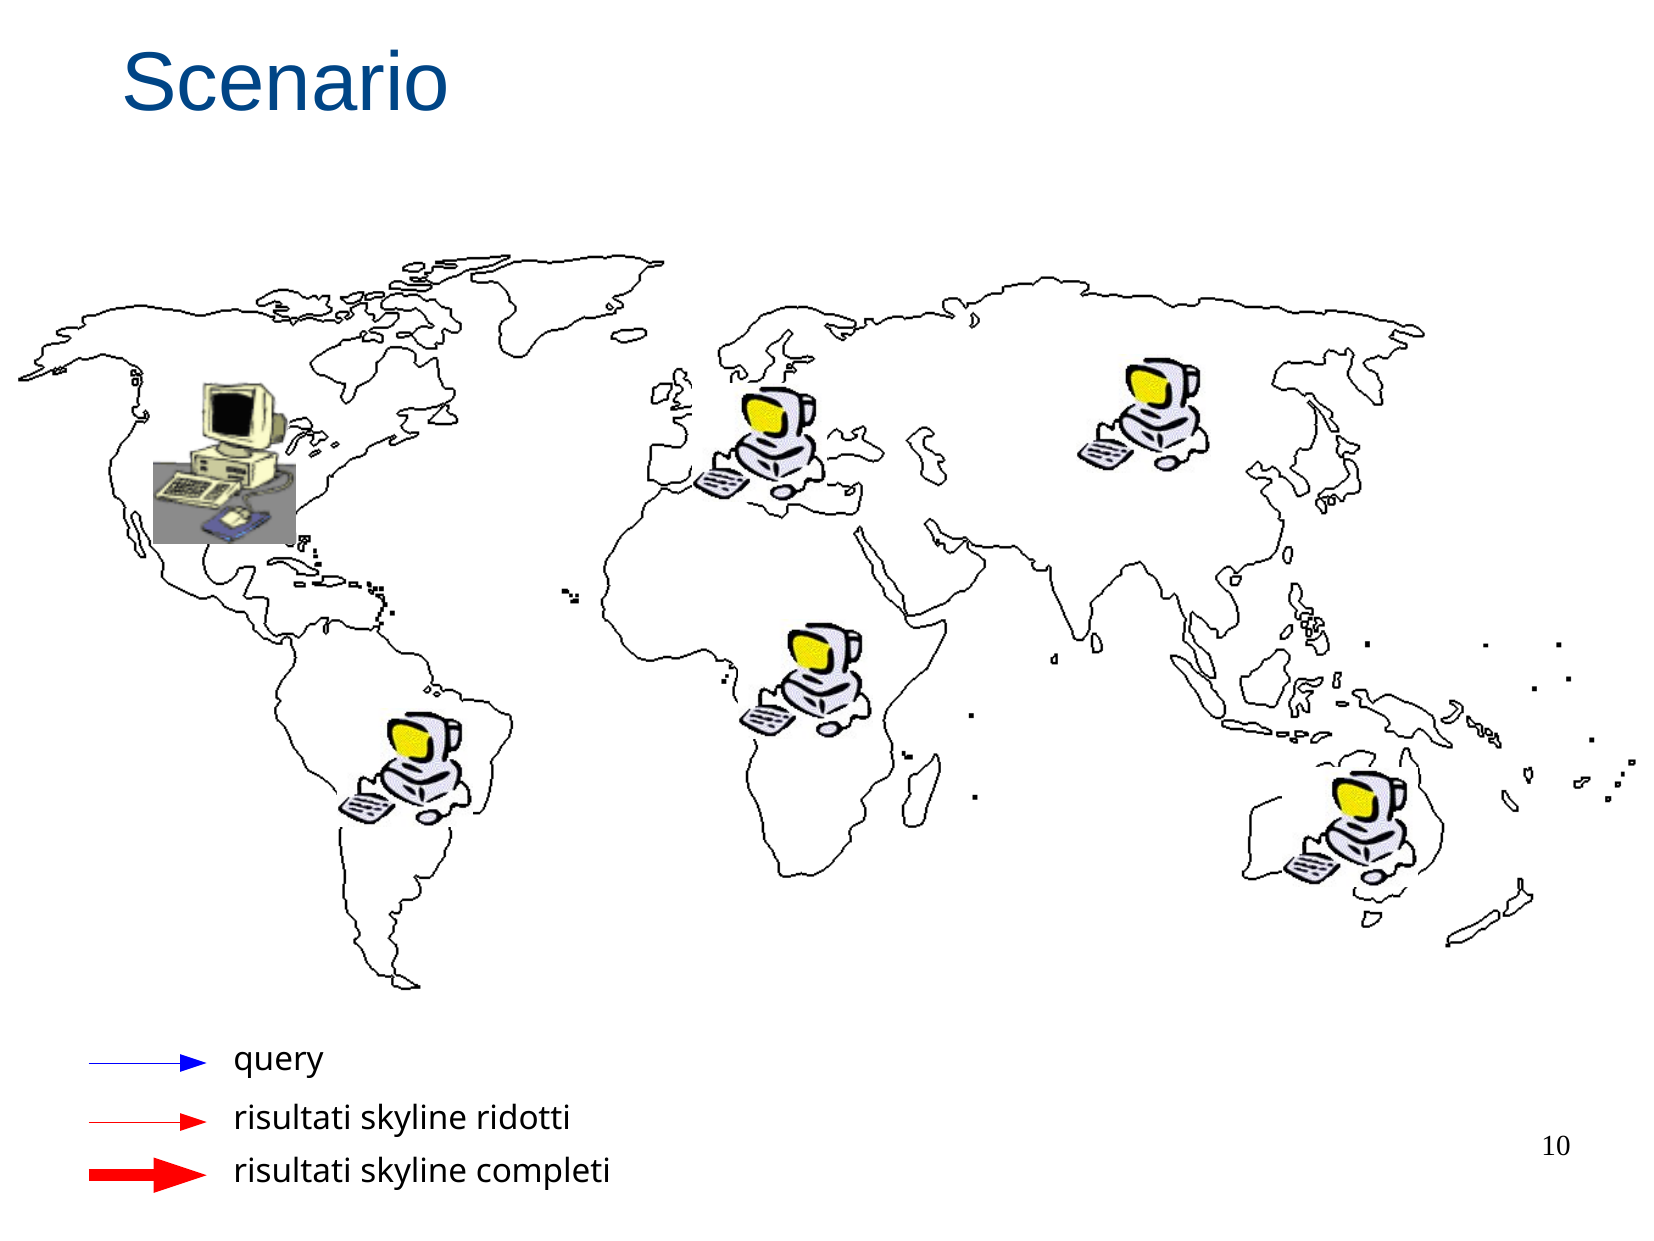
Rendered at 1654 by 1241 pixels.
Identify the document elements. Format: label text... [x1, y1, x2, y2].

text_box risultati skyline completi [218, 1139, 631, 1227]
text_box query [218, 1027, 335, 1086]
picture [0, 240, 1654, 1006]
title Scenario [121, 7, 1534, 157]
text_box risultati skyline ridotti [218, 1086, 603, 1139]
